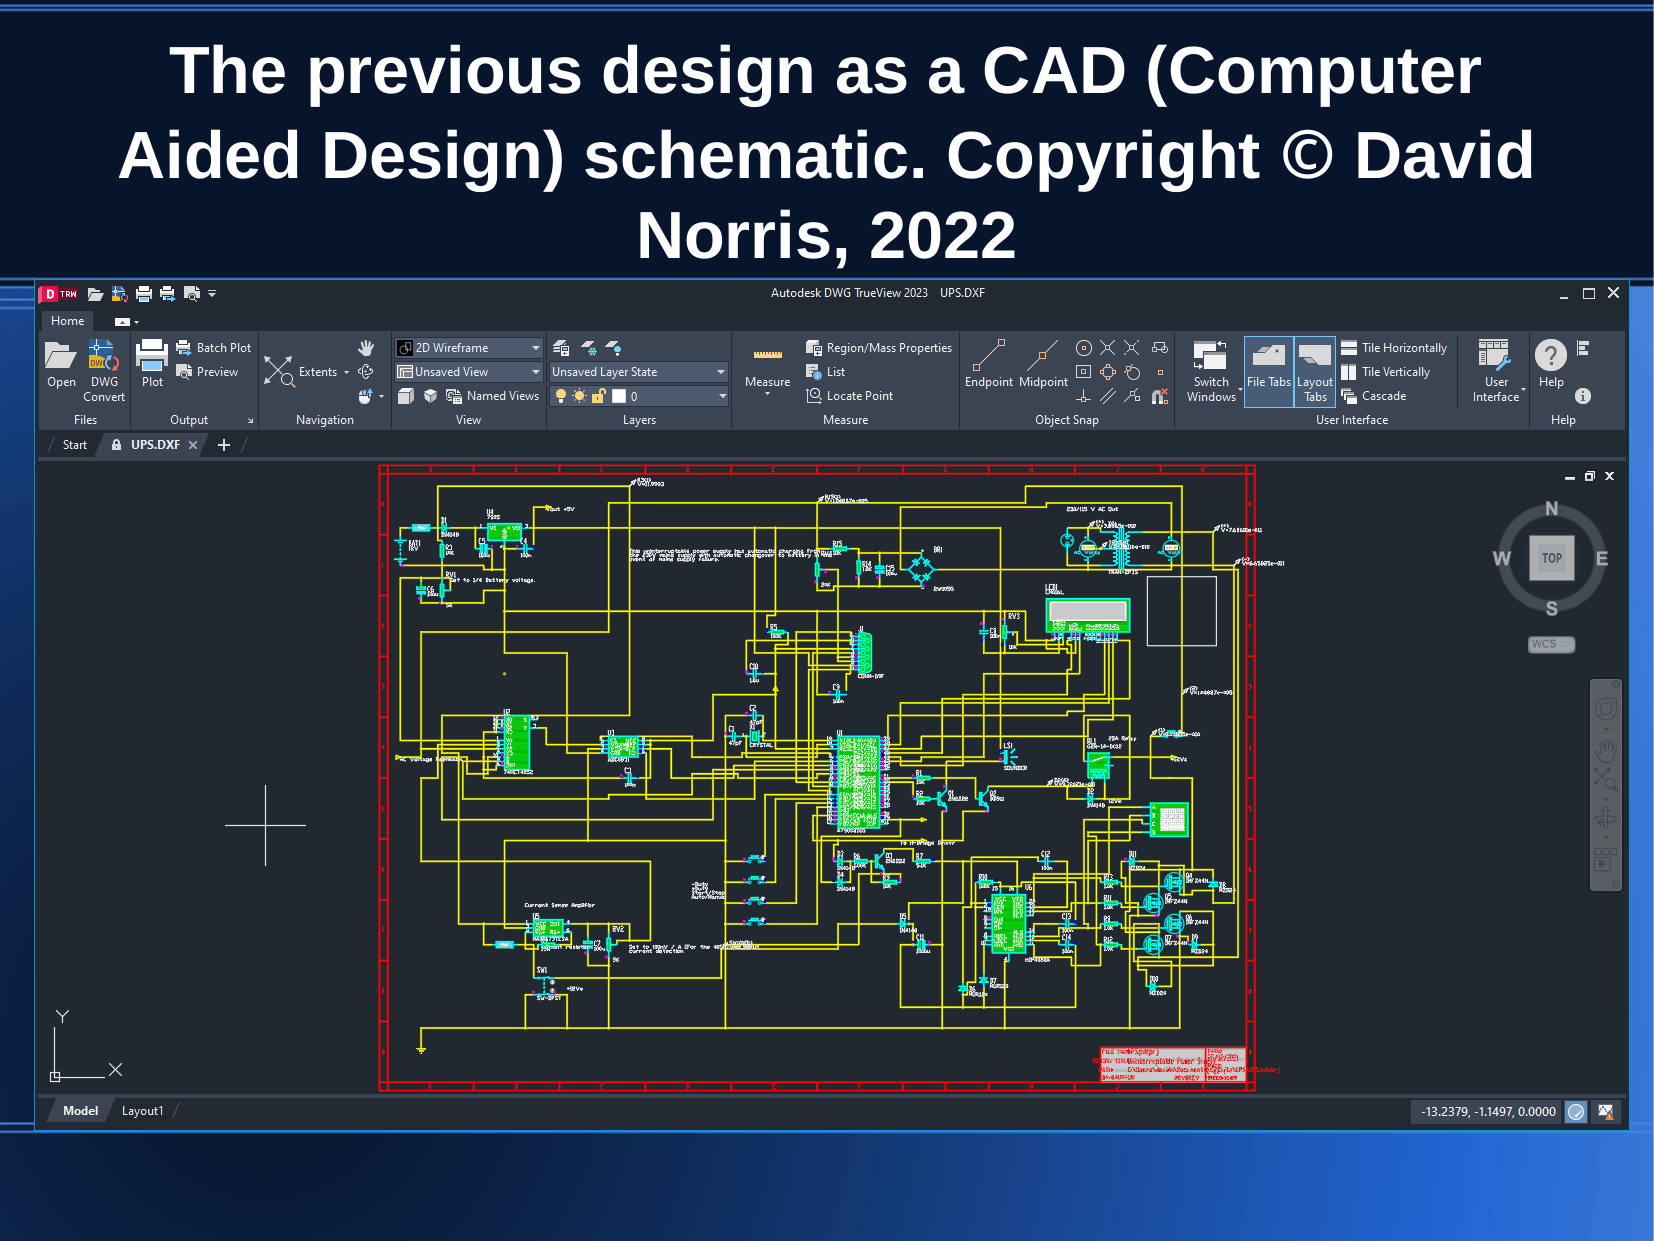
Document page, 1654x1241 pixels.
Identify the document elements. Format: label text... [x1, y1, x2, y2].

title The previous design as a CAD (Computer Aided Design) schematic. Copyright © David Norris, 2022 [82, 33, 1571, 273]
picture [0, 0, 1654, 1241]
